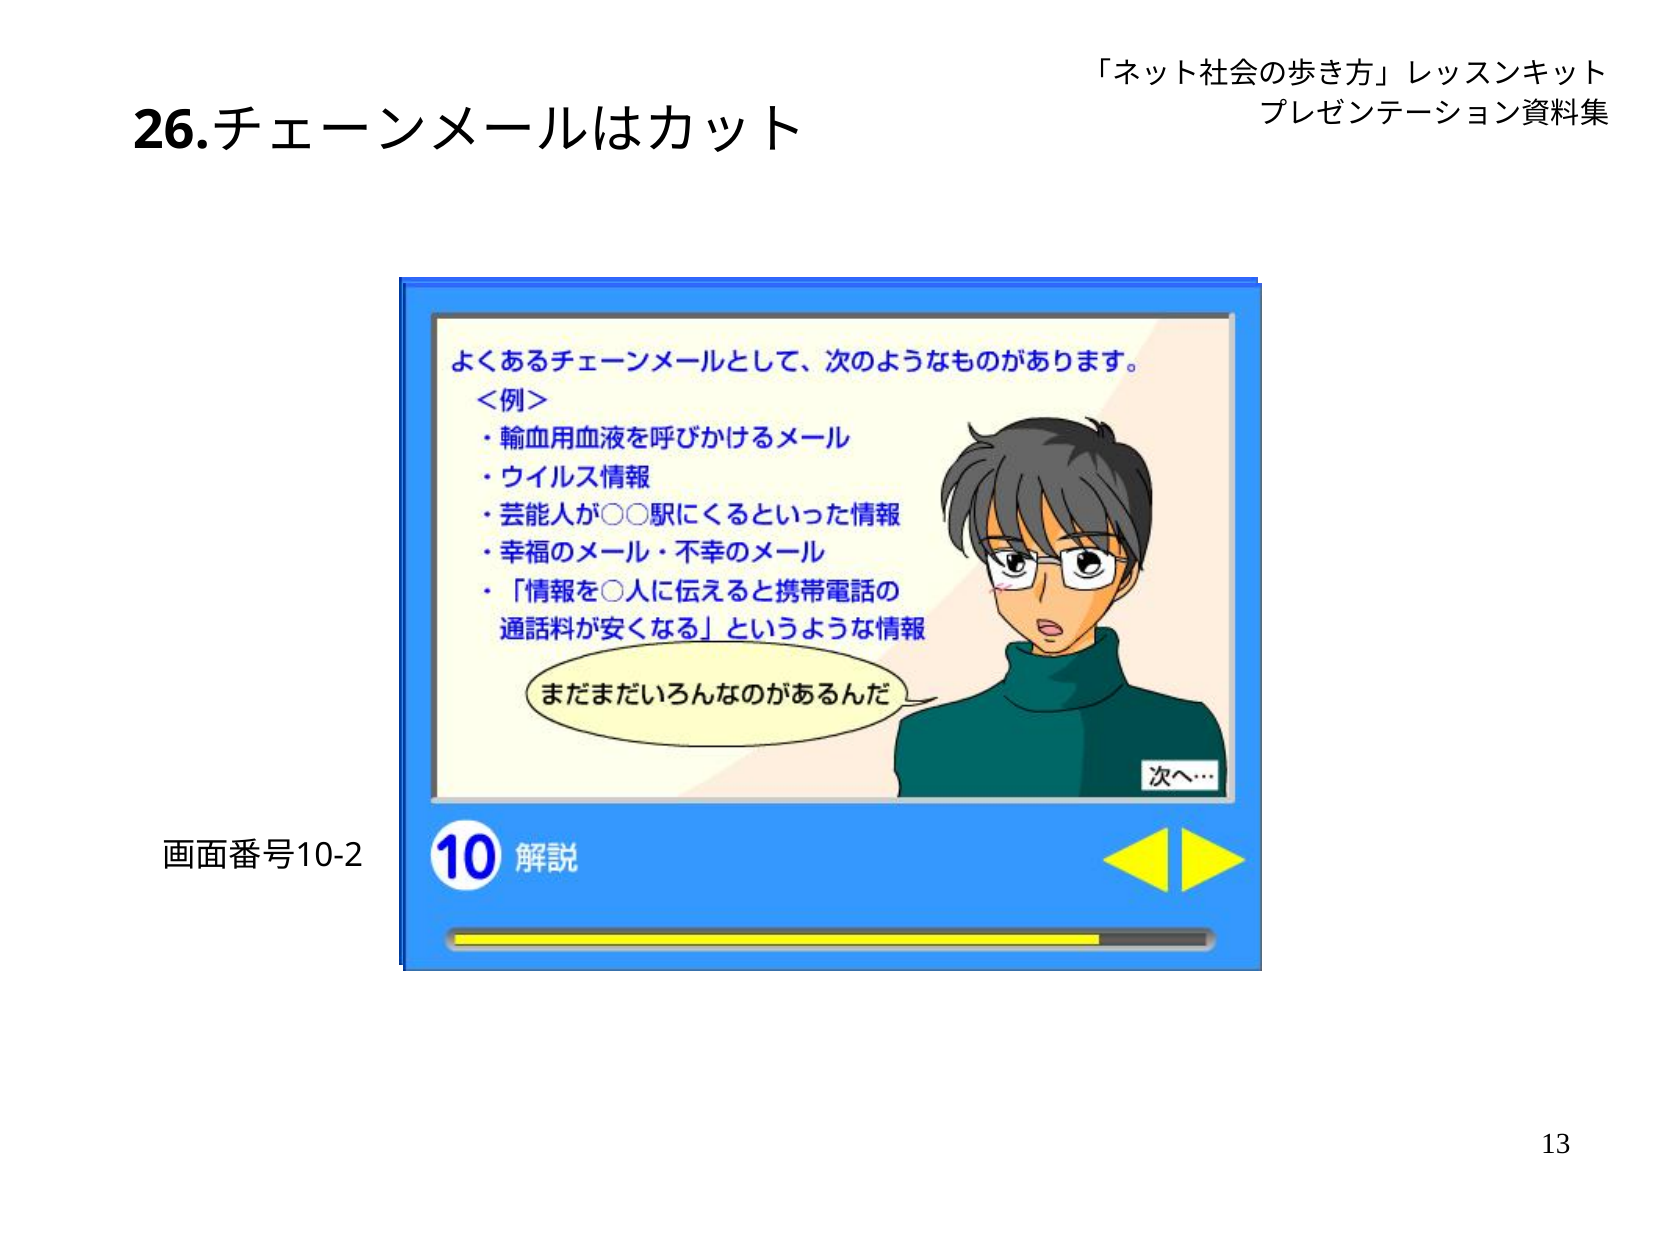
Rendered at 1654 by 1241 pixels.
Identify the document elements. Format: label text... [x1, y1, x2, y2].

text_box 「ネット社会の歩き方」レッスンキット プレゼンテーション資料集 [1062, 44, 1625, 139]
text_box 26.チェーンメールはカット [118, 88, 1241, 169]
picture [399, 277, 1262, 971]
text_box 画面番号10-2 [147, 826, 384, 882]
